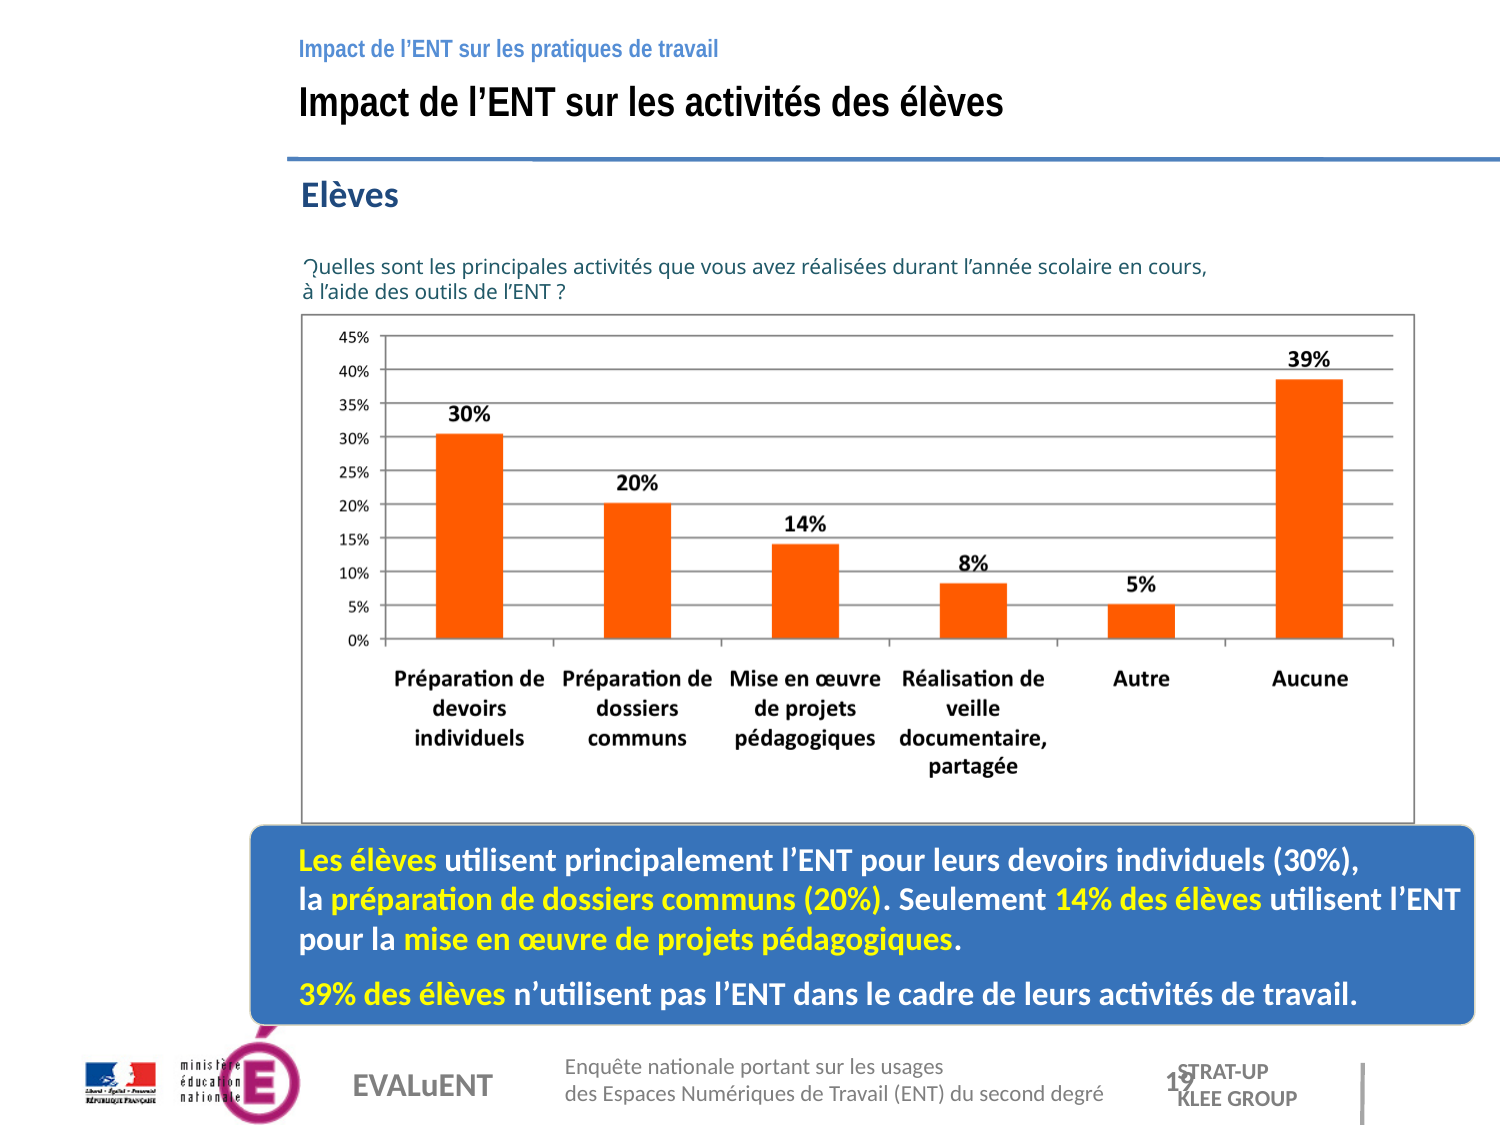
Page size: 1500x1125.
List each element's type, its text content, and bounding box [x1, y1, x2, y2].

text_box Elèves [286, 162, 416, 224]
text_box Quelles sont les principales activités que vous avez réalisées durant l’année scolaire en cours, à l’aide des outils de l’ENT ? [287, 245, 1500, 312]
text_box [1074, 1050, 1426, 1110]
text_box Les élèves utilisent principalement l’ENT pour leurs devoirs individuels (30%), la préparation de dossiers communs (20%). Seulement 14% des élèves utilisent l’ENT pour la mise en œuvre de projets pédagogiques. 39% des élèves n’utilisent pas l’ENT dans le cadre de leurs activités de travail. [249, 824, 1475, 1026]
picture [300, 313, 1416, 826]
text_box Impact de l’ENT sur les pratiques de travail Impact de l’ENT sur les activités des élèves [284, 25, 1455, 100]
